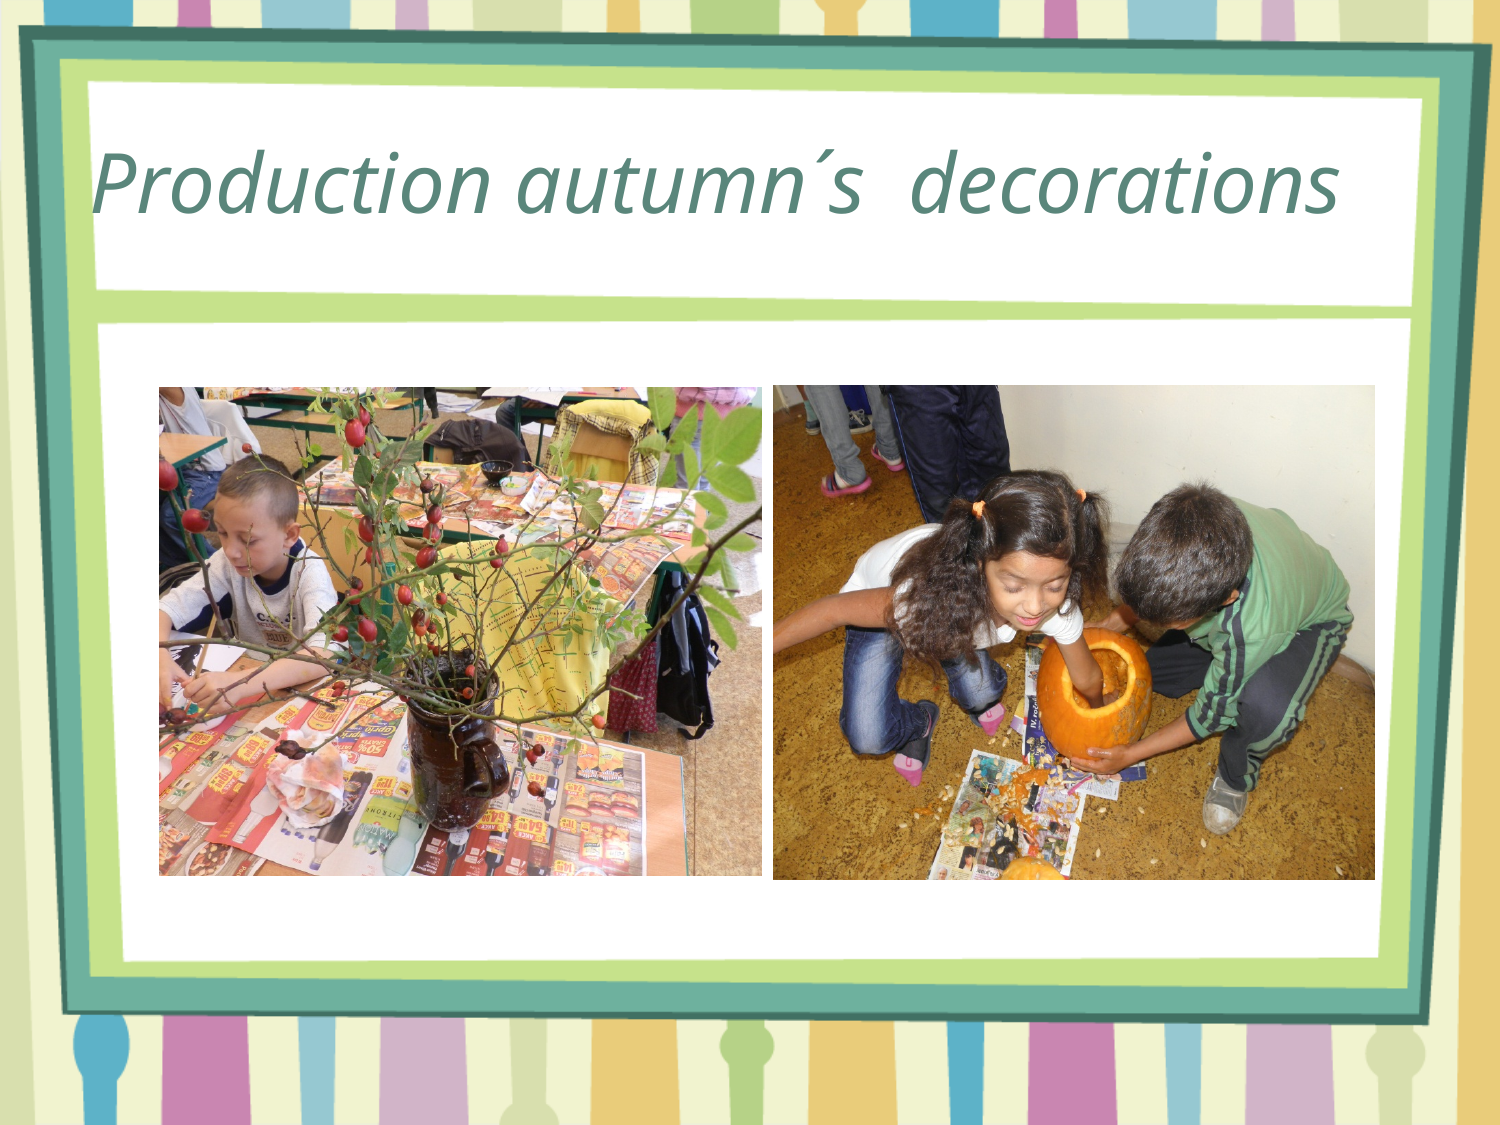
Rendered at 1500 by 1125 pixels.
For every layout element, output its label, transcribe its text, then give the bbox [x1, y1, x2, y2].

title Production autumn´s decorations [75, 87, 1425, 275]
picture [0, 0, 1500, 1125]
